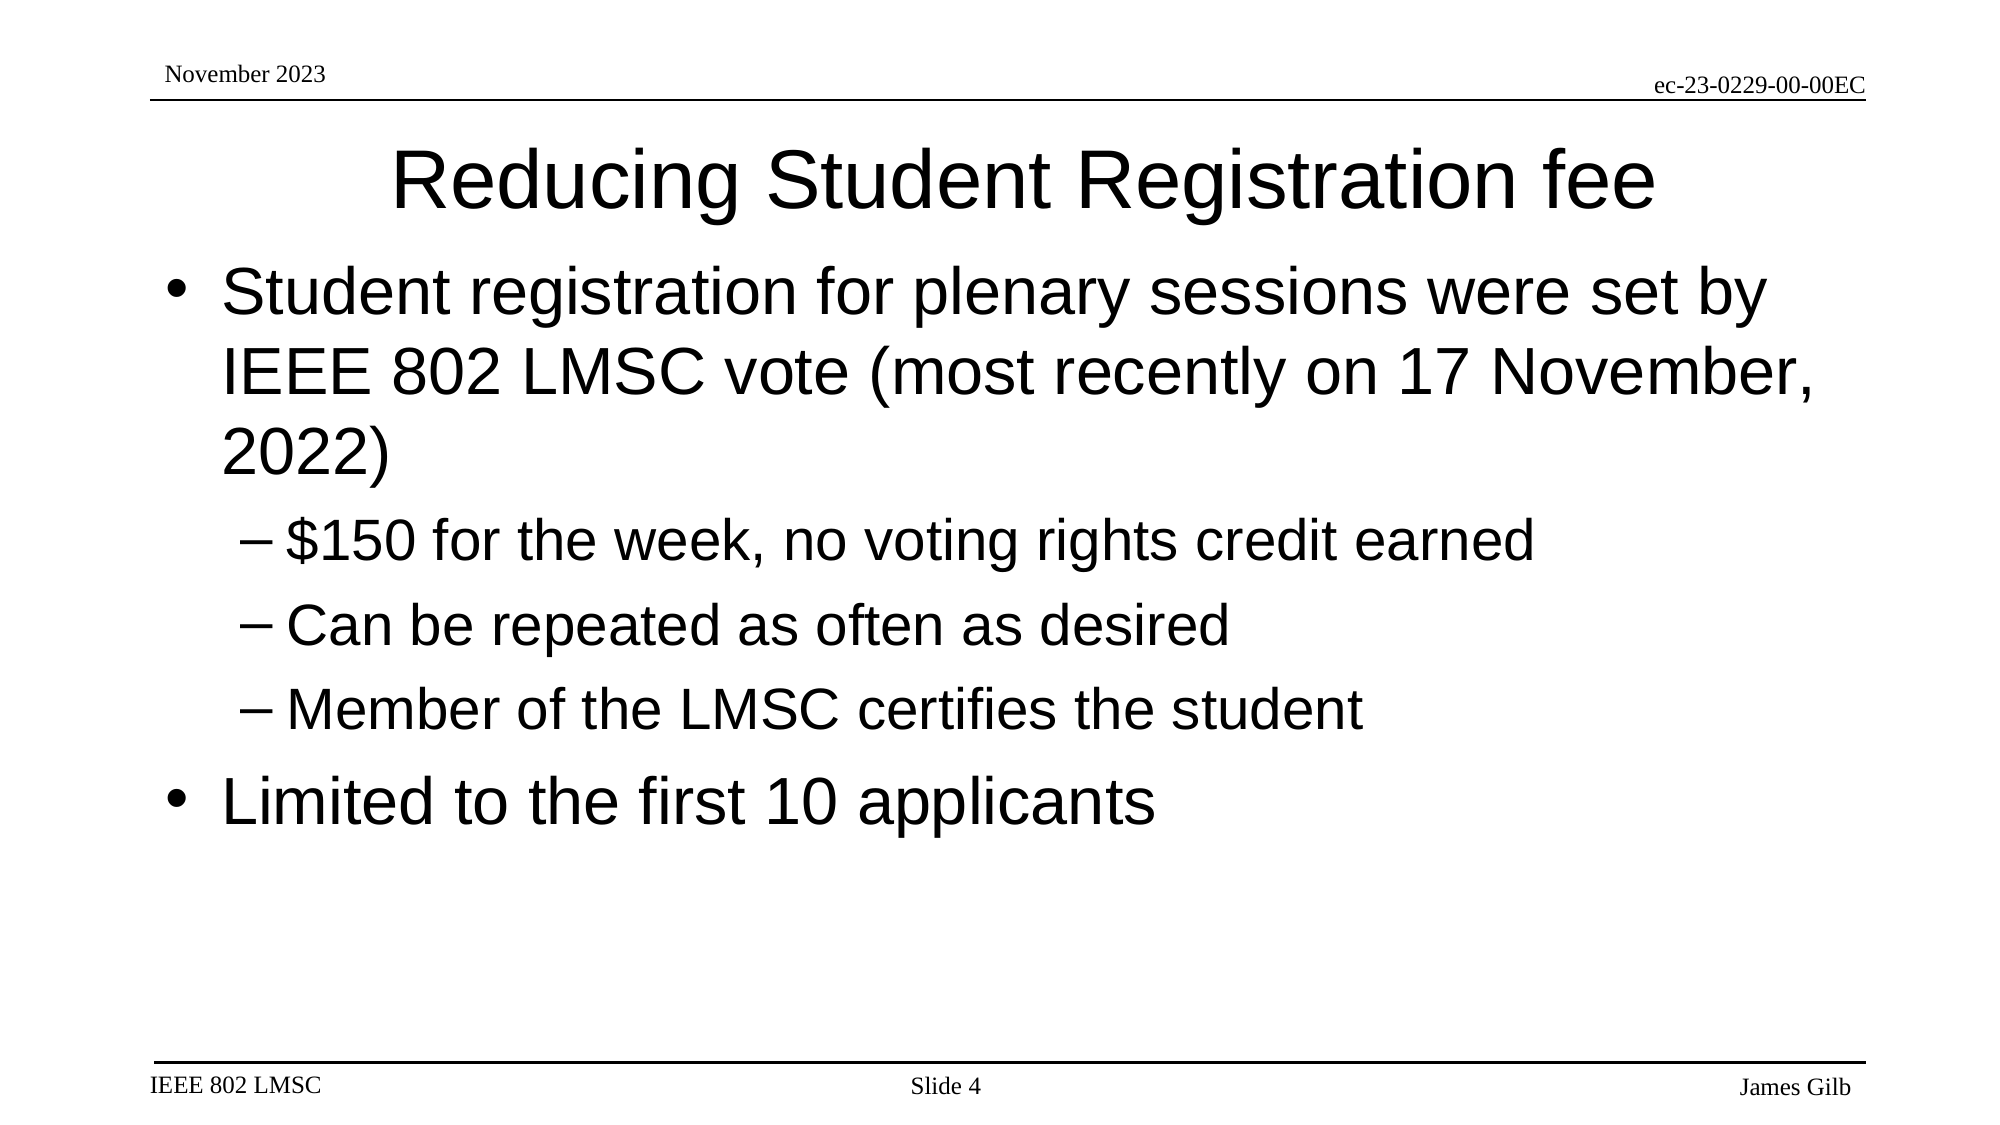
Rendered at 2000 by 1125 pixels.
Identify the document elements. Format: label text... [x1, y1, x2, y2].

title Reducing Student Registration fee [149, 112, 1900, 238]
list Student registration for plenary sessions were set by IEEE 802 LMSC vote (most recently on 17 November, 2022) $150 for the week, no voting rights credit earned Can be repeated as often as desired Member of the LMSC certifies the student Limited to the first 10 applicants [149, 239, 1900, 1051]
